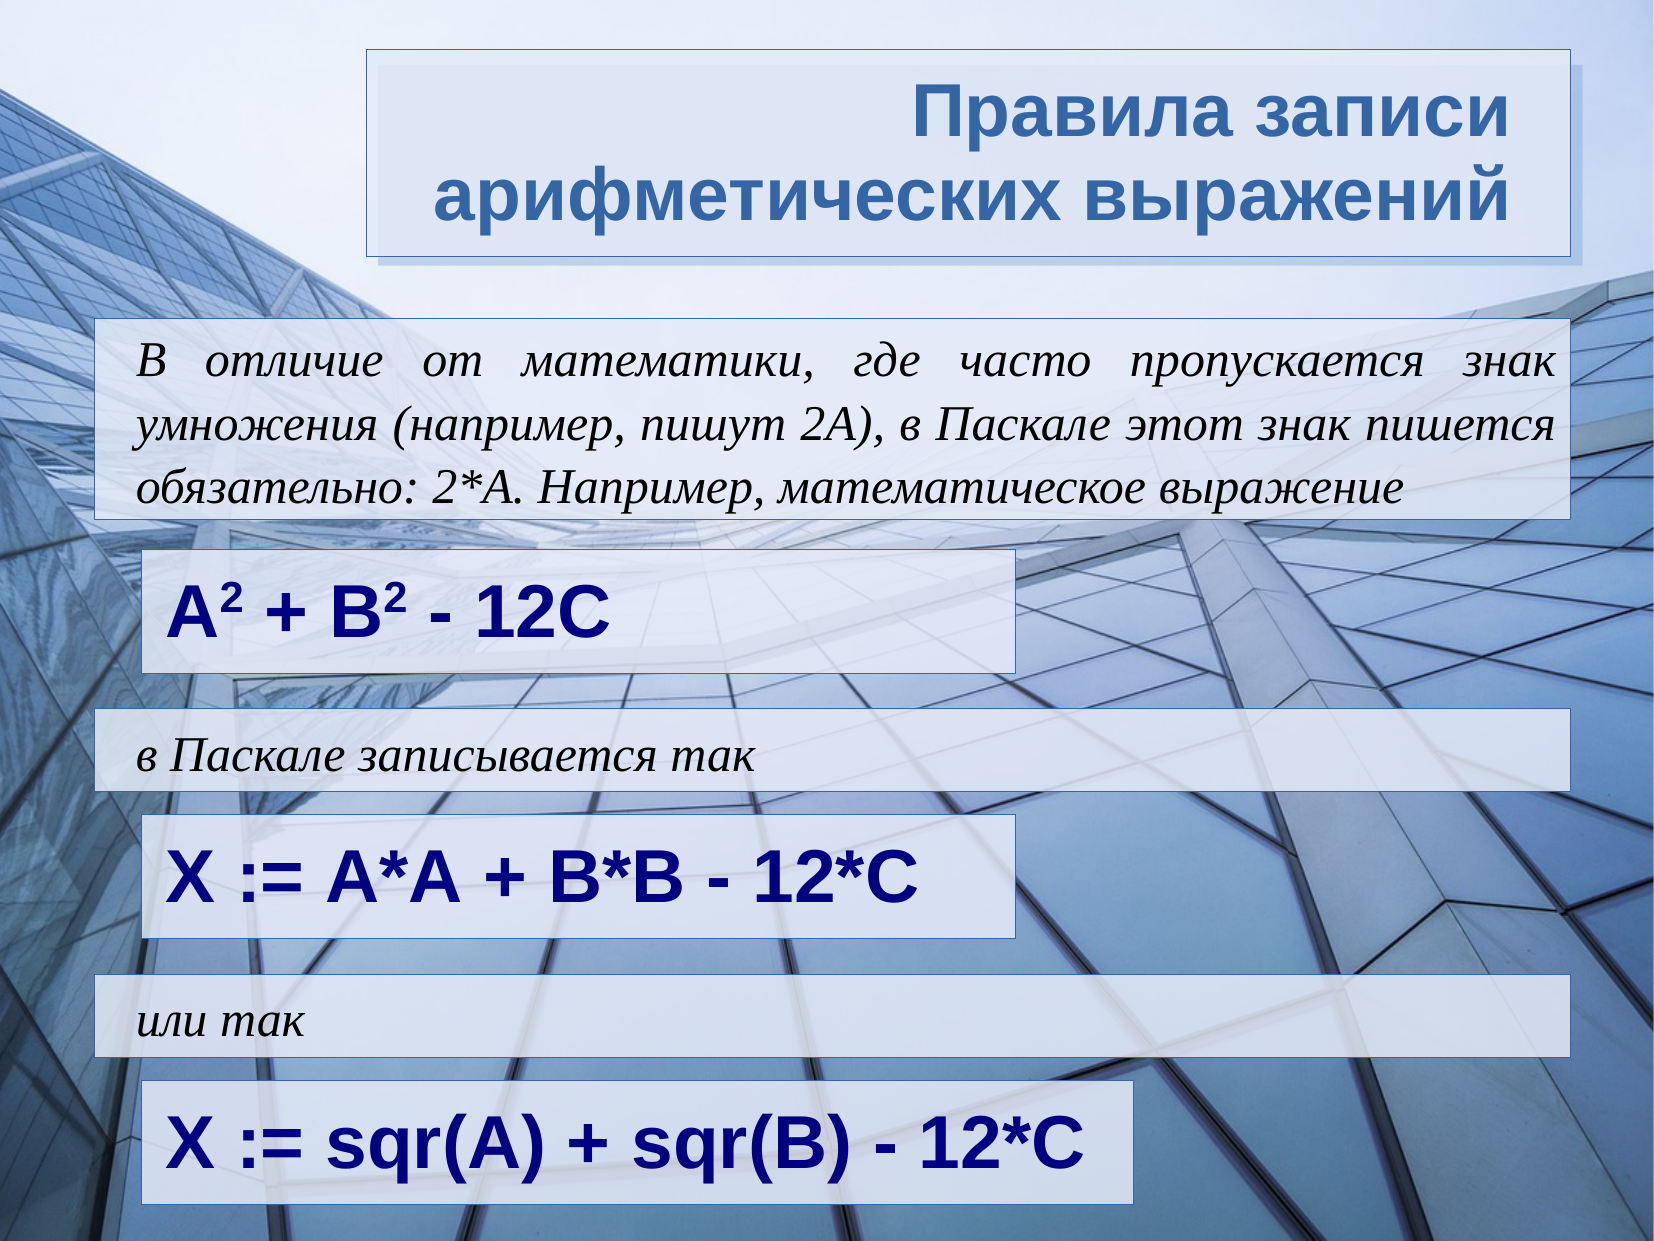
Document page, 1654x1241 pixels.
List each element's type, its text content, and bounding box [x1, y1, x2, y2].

text_box Х := А*А + В*В - 12*С [141, 814, 1016, 939]
text_box А2 + В2 - 12С [141, 549, 1016, 674]
title Правила записи арифметических выражений [366, 49, 1571, 257]
text_box или так [94, 974, 1571, 1058]
text_box [377, 64, 1583, 266]
text_box В отличие от математики, где часто пропускается знак умножения (например, пишут 2А), в Паскале этот знак пишется обязательно: 2*А. Например, математическое выражение [94, 318, 1571, 520]
picture [0, 0, 1654, 1241]
text_box в Паскале записывается так [94, 708, 1571, 792]
text_box Х := sqr(А) + sqr(В) - 12*С [141, 1080, 1134, 1205]
